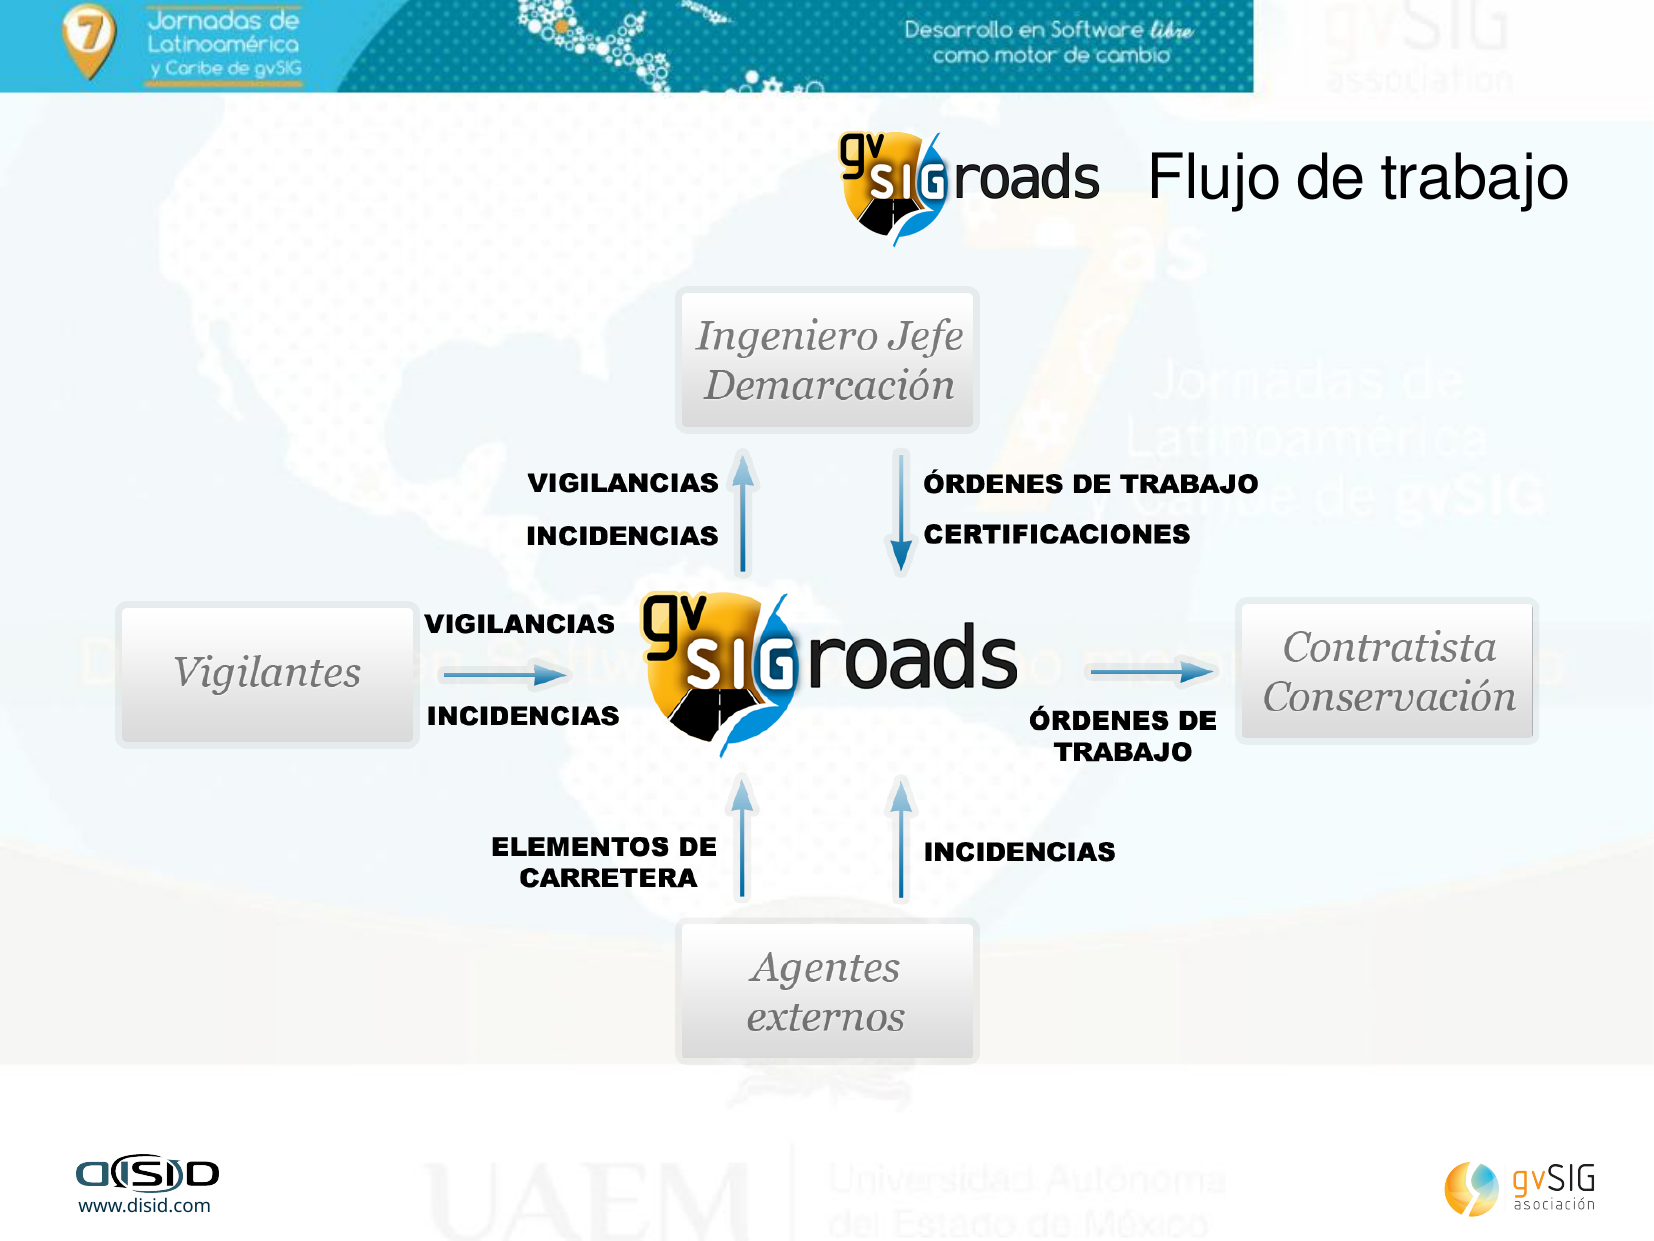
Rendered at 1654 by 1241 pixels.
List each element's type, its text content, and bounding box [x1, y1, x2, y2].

title Flujo de trabajo [1098, 73, 1571, 281]
picture [0, 0, 1654, 1241]
